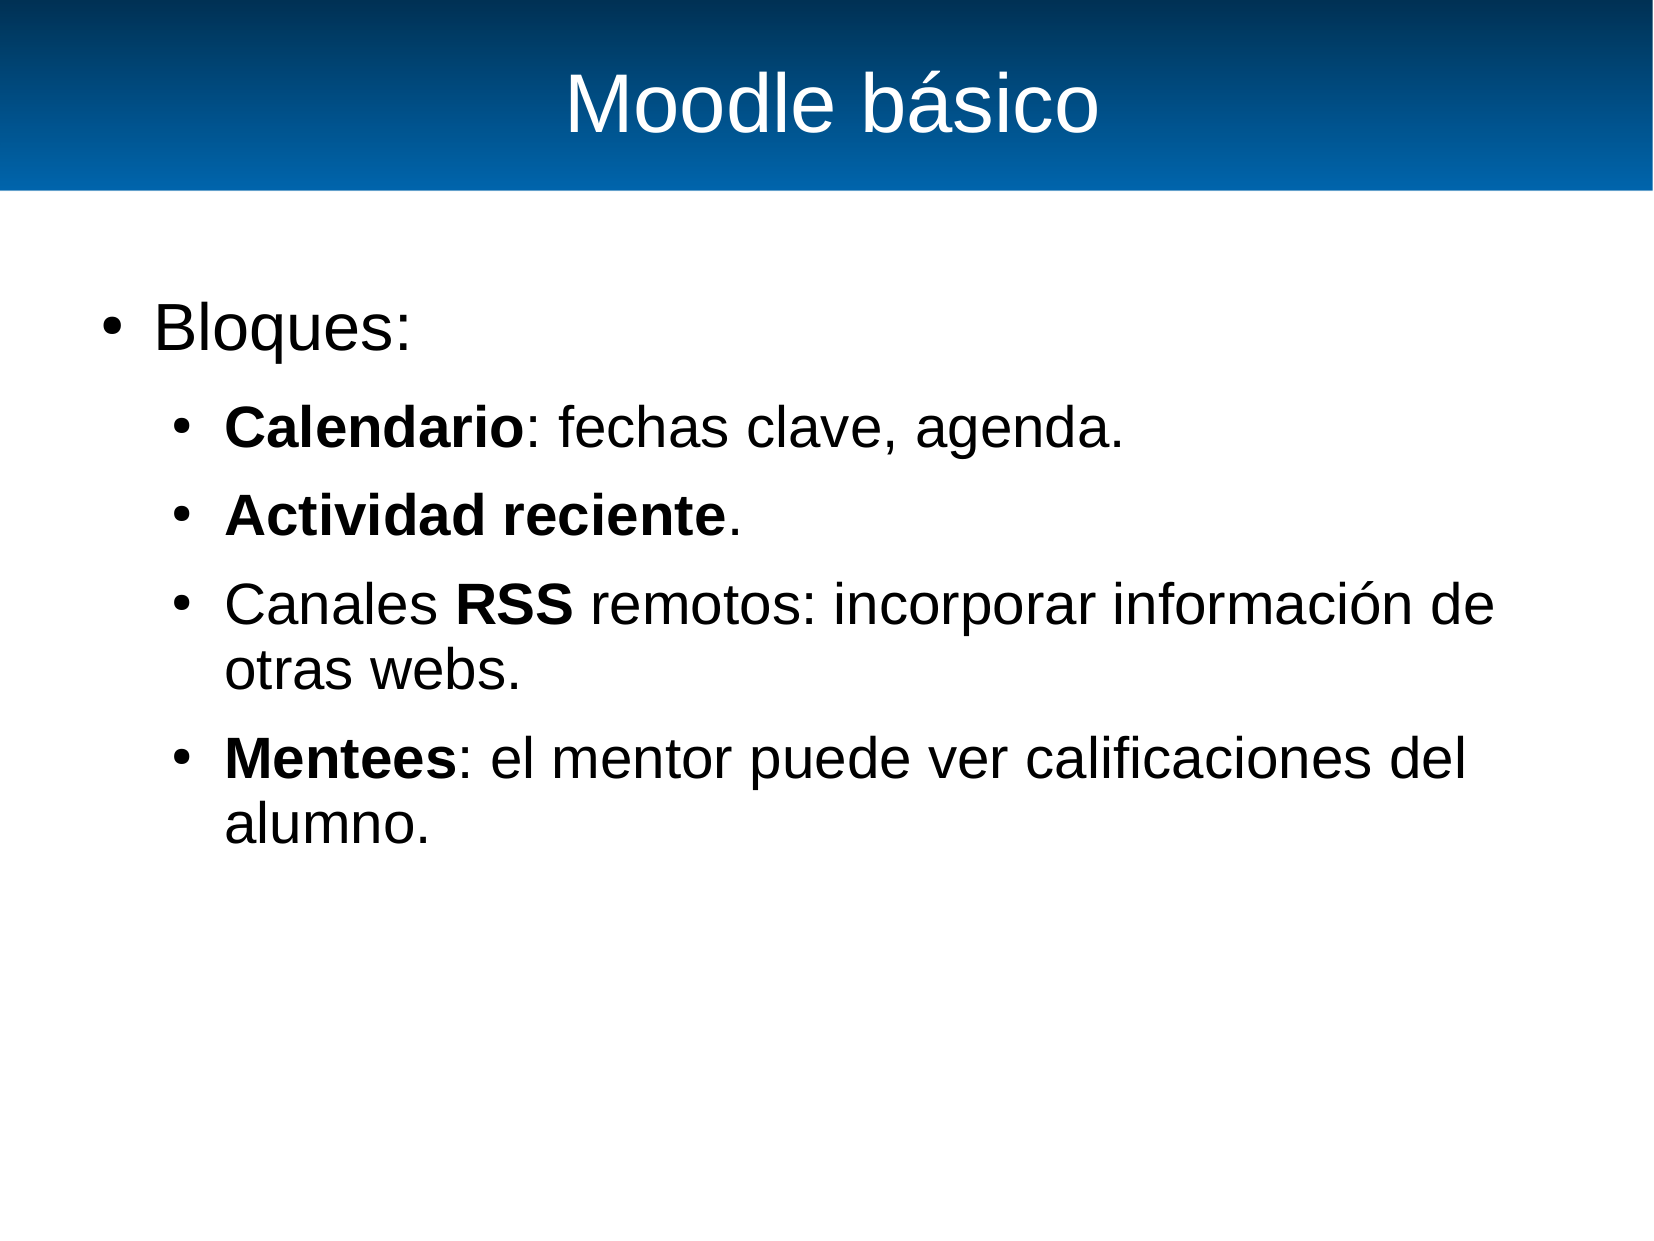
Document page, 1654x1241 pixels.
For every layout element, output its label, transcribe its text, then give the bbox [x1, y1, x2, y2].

picture [0, 0, 1653, 1239]
list Bloques: Calendario: fechas clave, agenda. Actividad reciente. Canales RSS remotos: incorporar información de otras webs. Mentees: el mentor puede ver calificaciones del alumno. [82, 290, 1571, 1094]
title Moodle básico [88, 29, 1577, 178]
